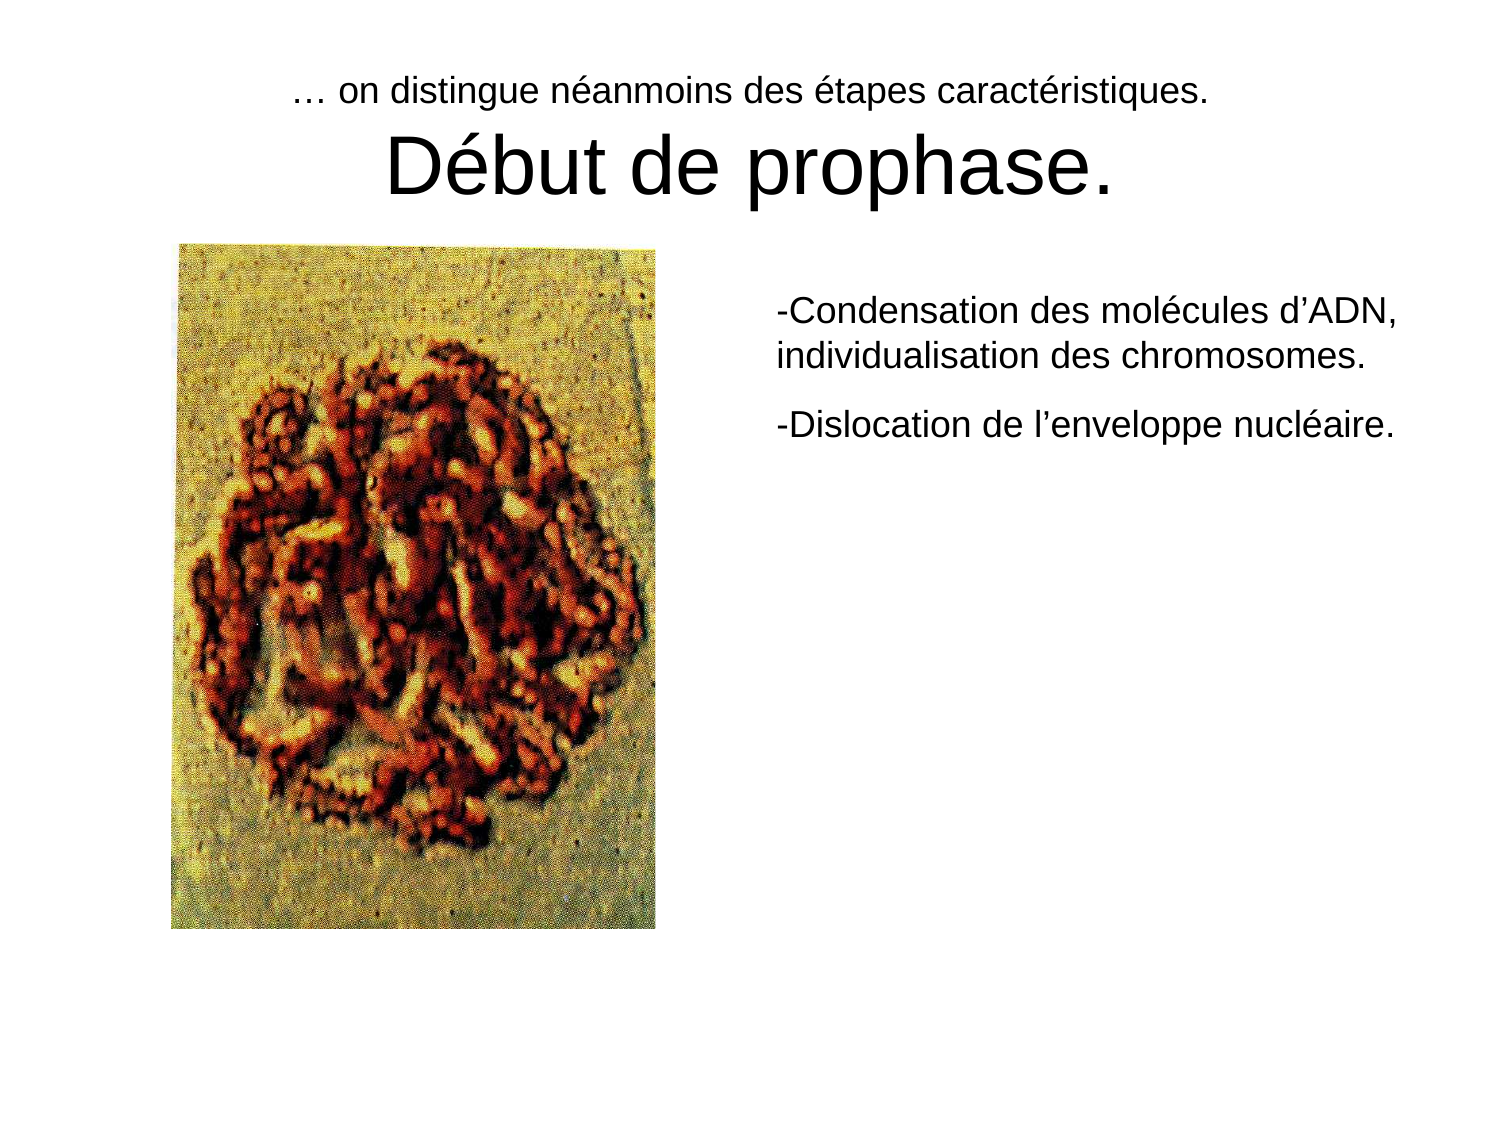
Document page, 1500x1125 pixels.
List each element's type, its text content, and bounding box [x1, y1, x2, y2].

title … on distingue néanmoins des étapes caractéristiques. Début de prophase. [75, 45, 1426, 233]
text_box -Condensation des molécules d’ADN, individualisation des chromosomes. -Dislocation de l’enveloppe nucléaire. [761, 278, 1447, 453]
picture [171, 243, 656, 929]
